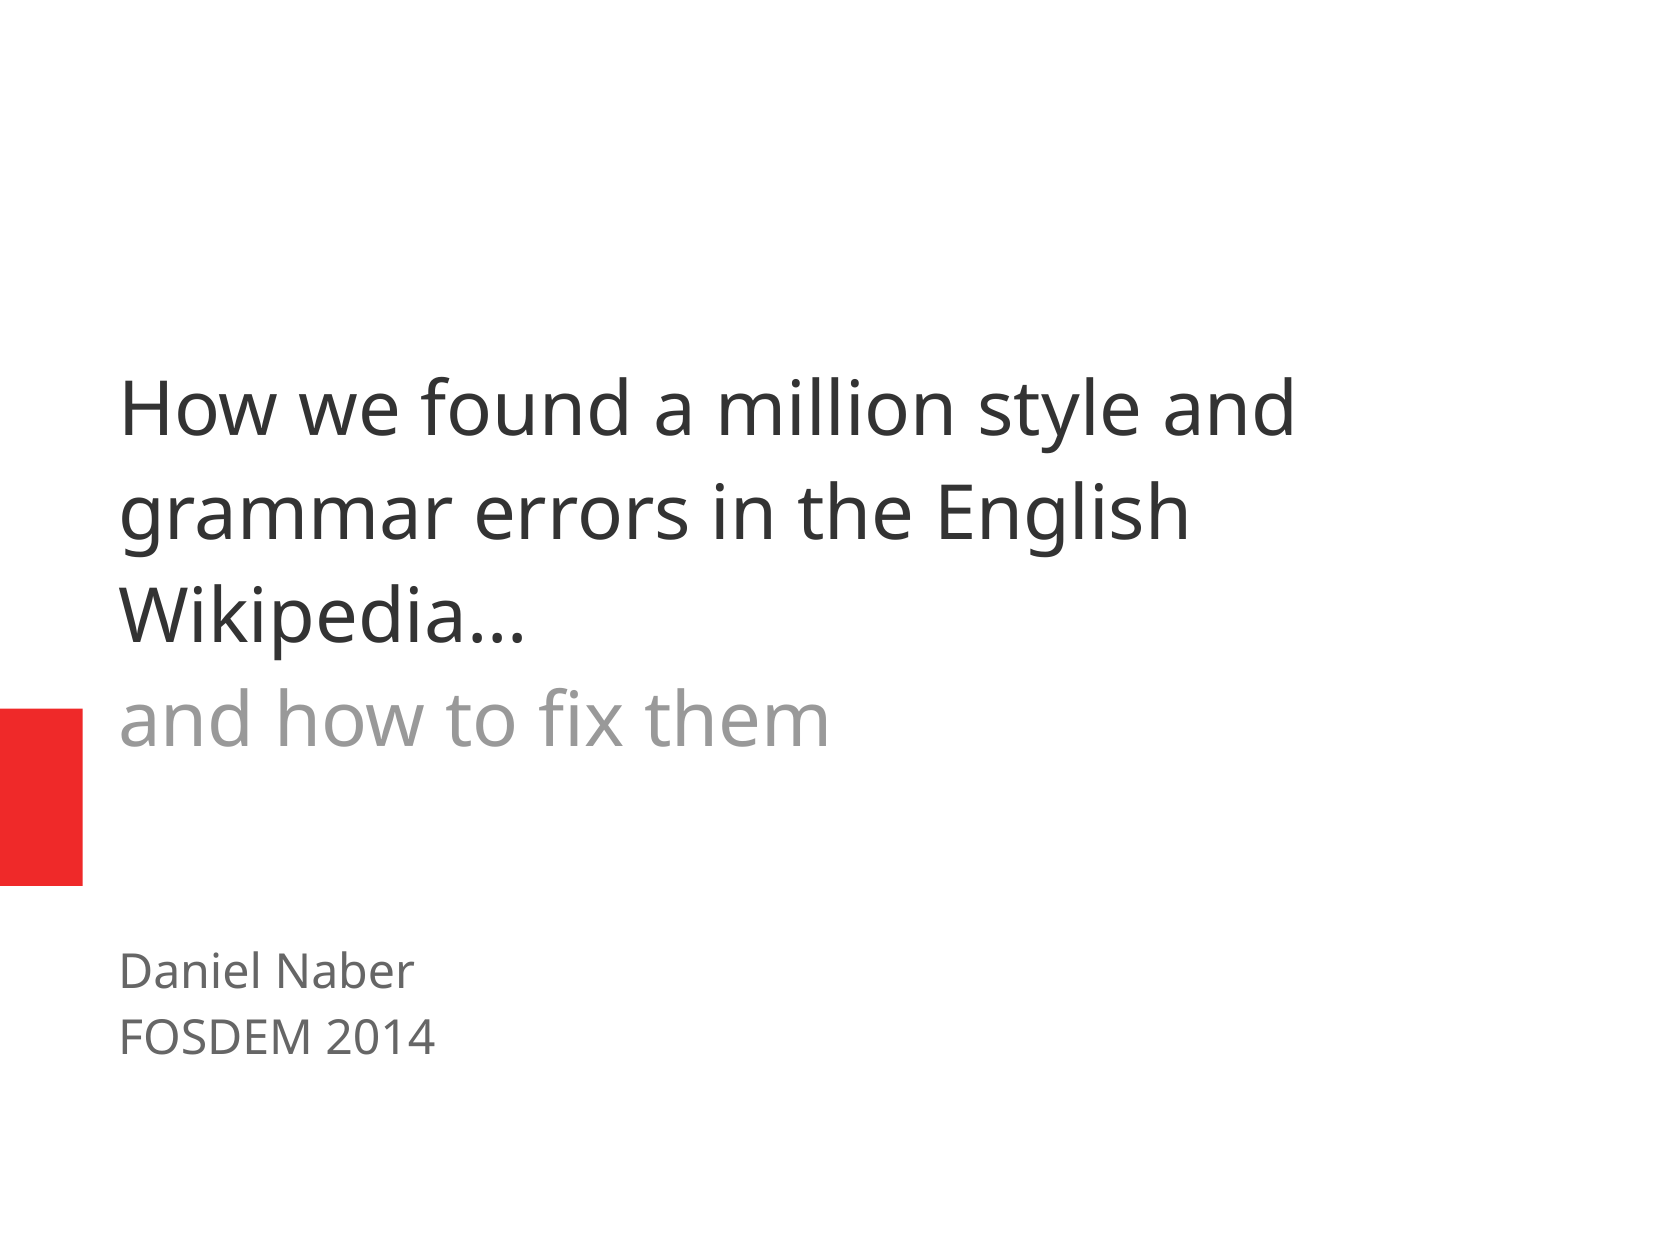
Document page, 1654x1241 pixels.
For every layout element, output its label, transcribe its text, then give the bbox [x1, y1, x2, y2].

list How we found a million style and grammar errors in the English Wikipedia... and how to fix them Daniel Naber FOSDEM 2014 [118, 354, 1418, 1074]
